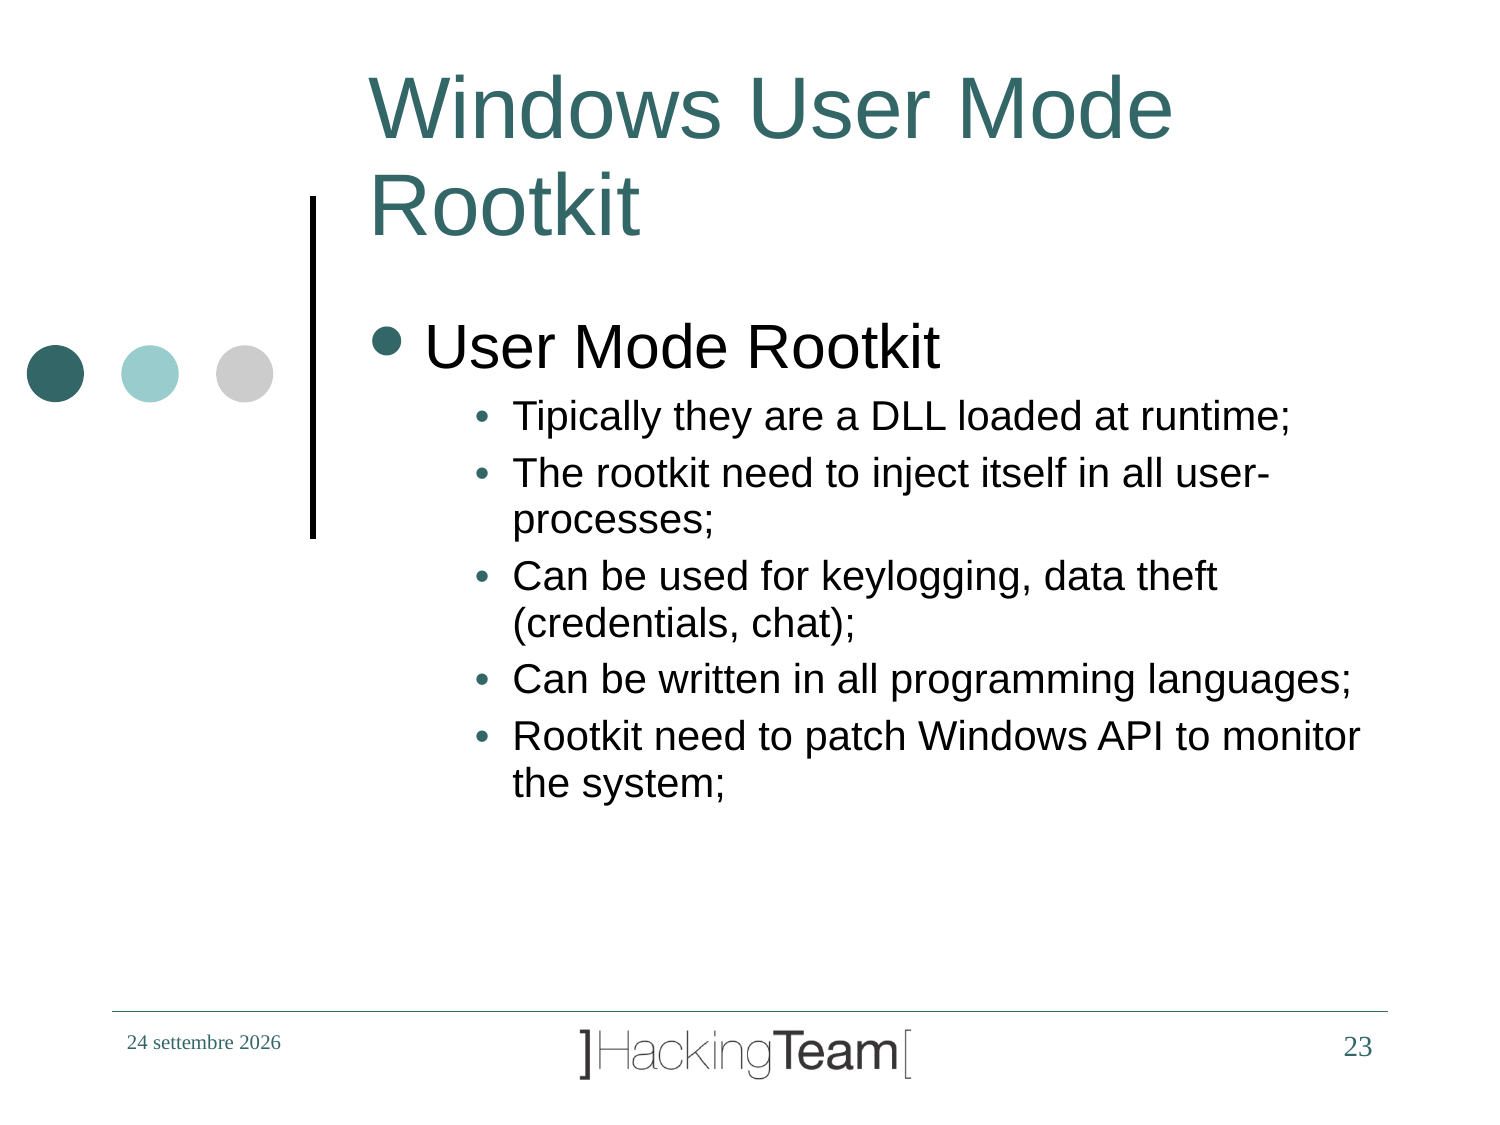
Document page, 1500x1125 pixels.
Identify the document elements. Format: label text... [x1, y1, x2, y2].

picture [574, 1041, 916, 1084]
title Windows User Mode Rootkit [249, 38, 1401, 275]
list User Mode Rootkit Tipically they are a DLL loaded at runtime; The rootkit need to inject itself in all user-processes; Can be used for keylogging, data theft (credentials, chat); Can be written in all programming languages; Rootkit need to patch Windows API to monitor the system; [249, 312, 1401, 1041]
